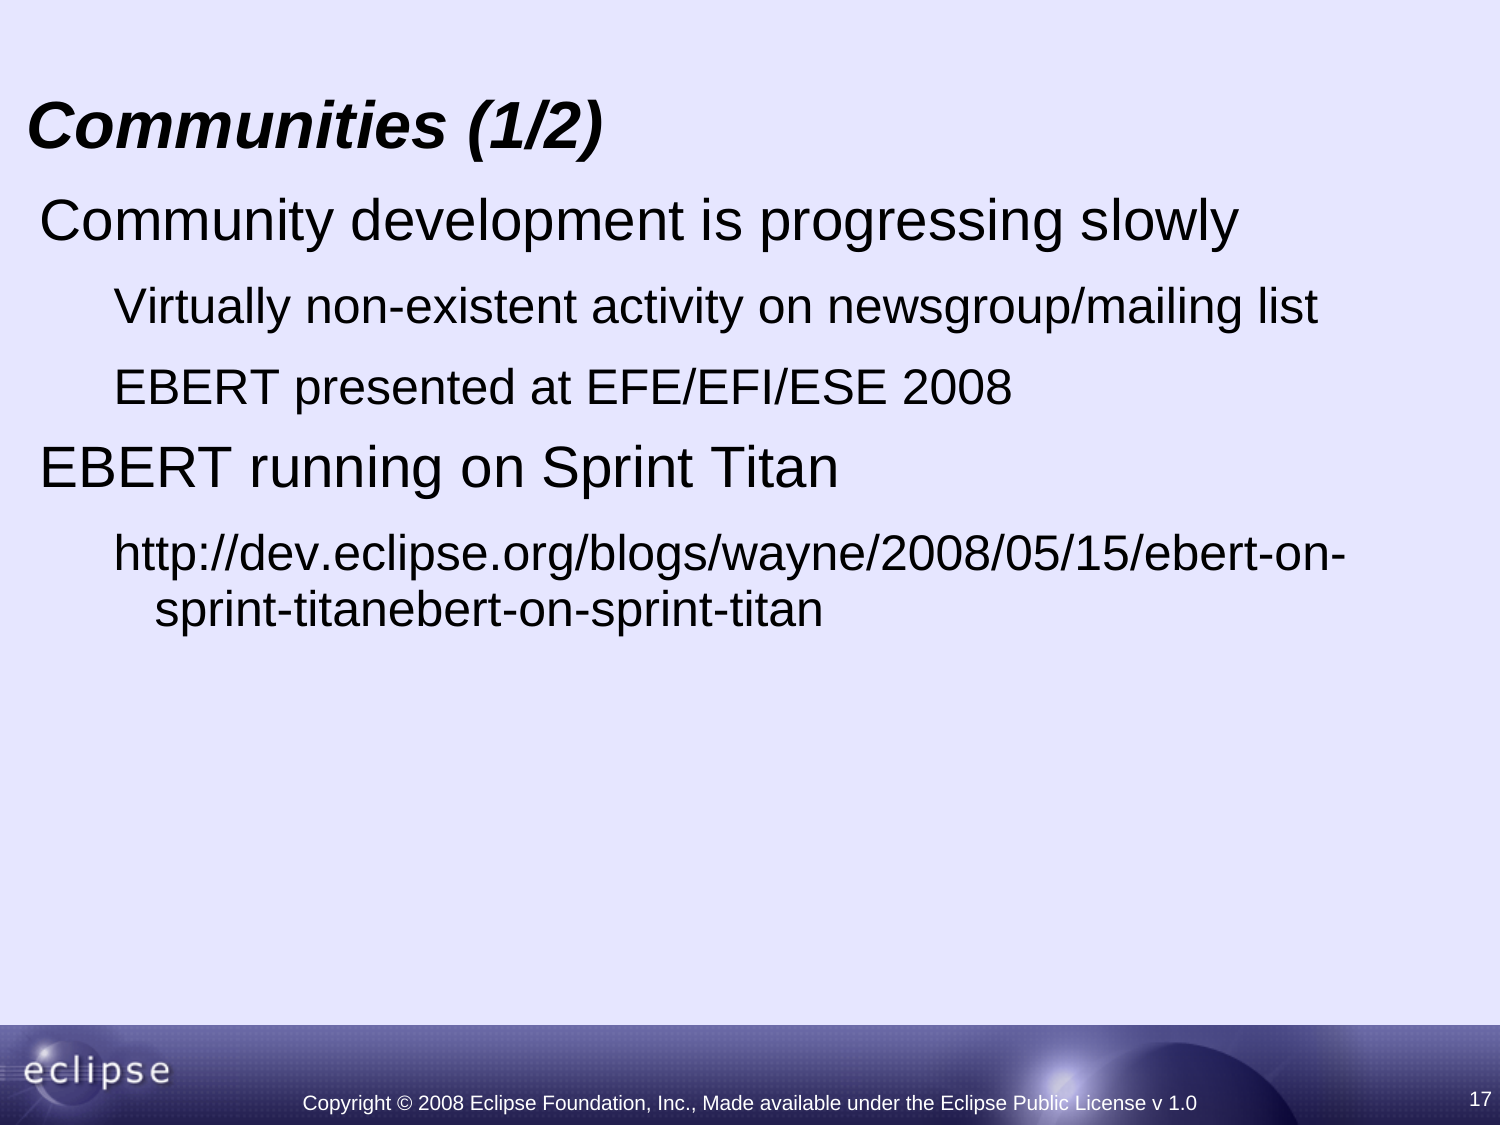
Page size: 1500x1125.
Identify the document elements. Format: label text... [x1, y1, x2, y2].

list Community development is progressing slowly Virtually non-existent activity on newsgroup/mailing list EBERT presented at EFE/EFI/ESE 2008 EBERT running on Sprint Titan http://dev.eclipse.org/blogs/wayne/2008/05/15/ebert-on-sprint-titanebert-on-sprint-titan [37, 187, 1463, 1021]
title Communities (1/2) [26, 77, 1474, 179]
picture [0, 1025, 1500, 1125]
